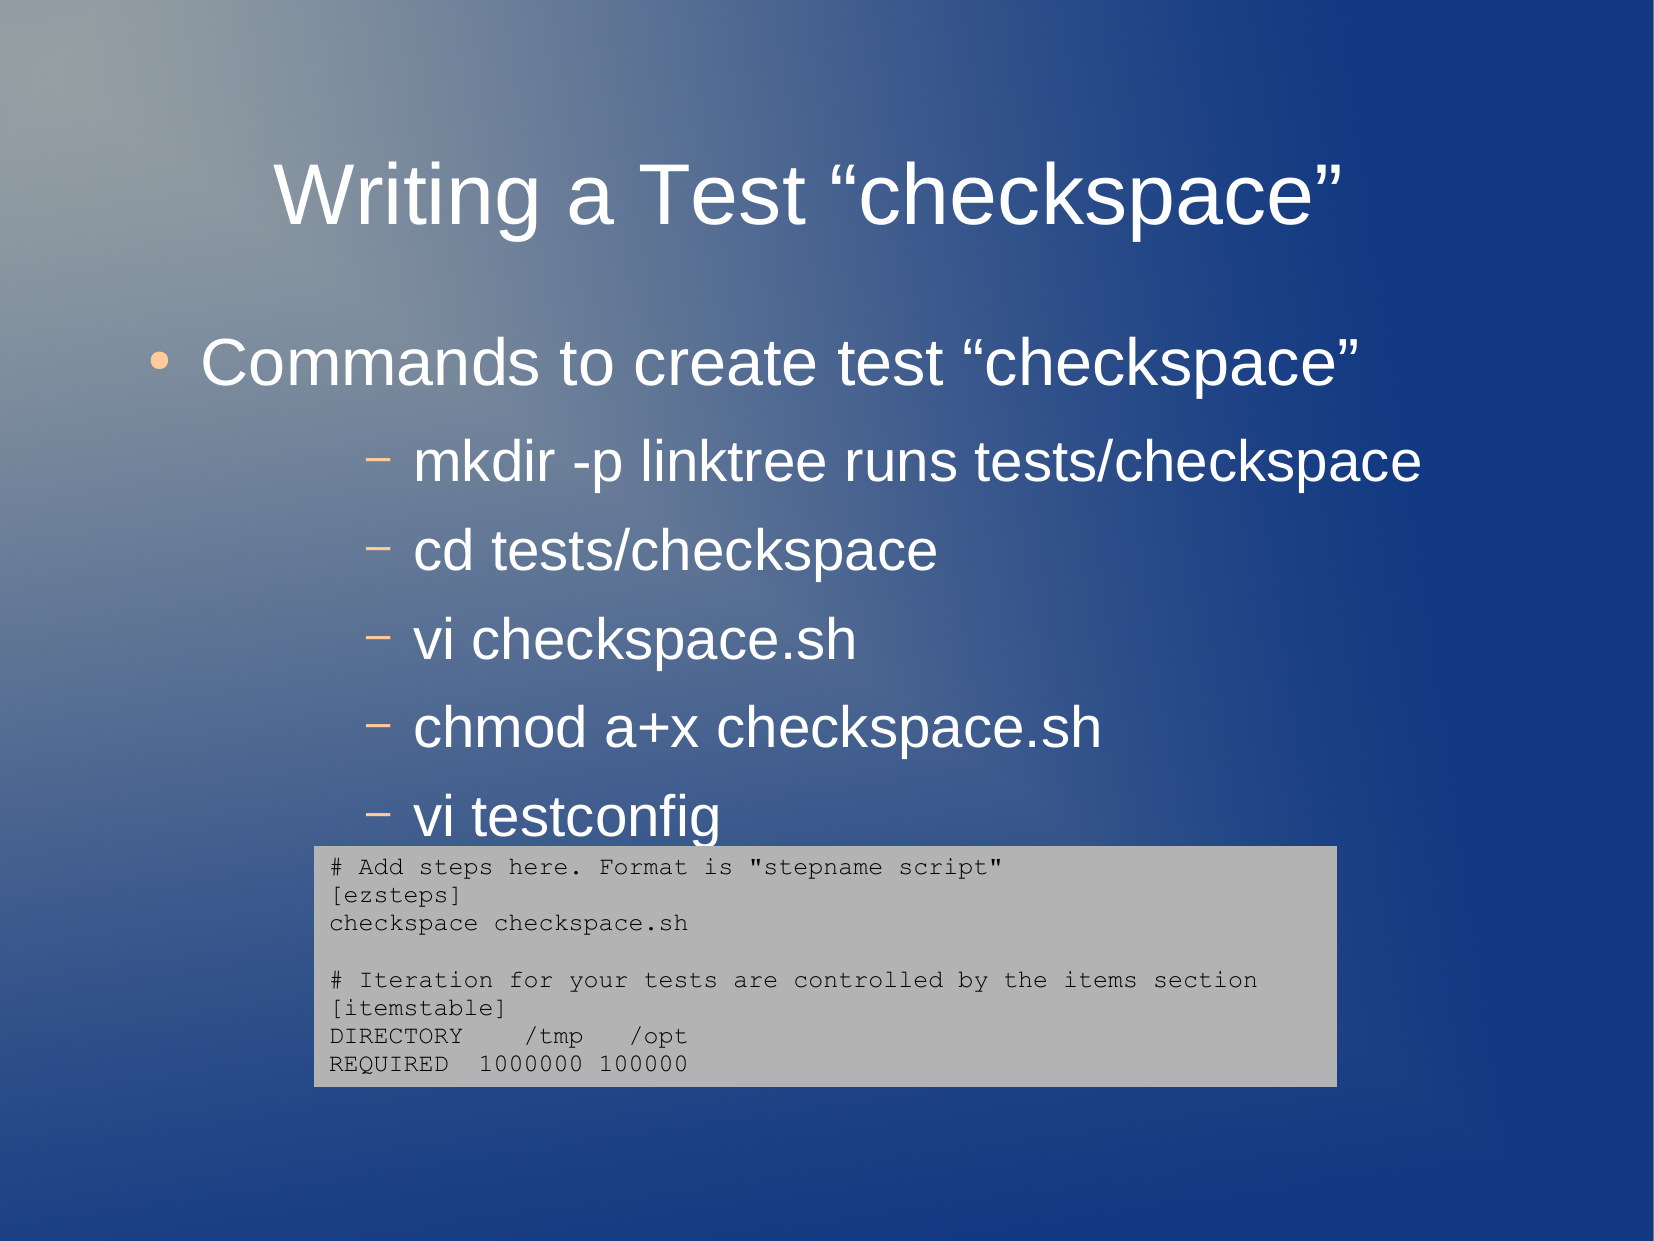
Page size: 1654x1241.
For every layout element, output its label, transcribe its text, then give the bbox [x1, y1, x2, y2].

picture [0, 0, 1654, 1241]
list Commands to create test “checkspace” mkdir -p linktree runs tests/checkspace cd tests/checkspace vi checkspace.sh chmod a+x checkspace.sh vi testconfig [129, 324, 1489, 800]
title Writing a Test “checkspace” [82, 98, 1536, 291]
table_header # Add steps here. Format is "stepname script" [ezsteps] checkspace checkspace.sh # Iteration for your tests are controlled by the items section [itemstable] DIRECTORY /tmp /opt REQUIRED 1000000 100000 [314, 846, 1337, 1087]
